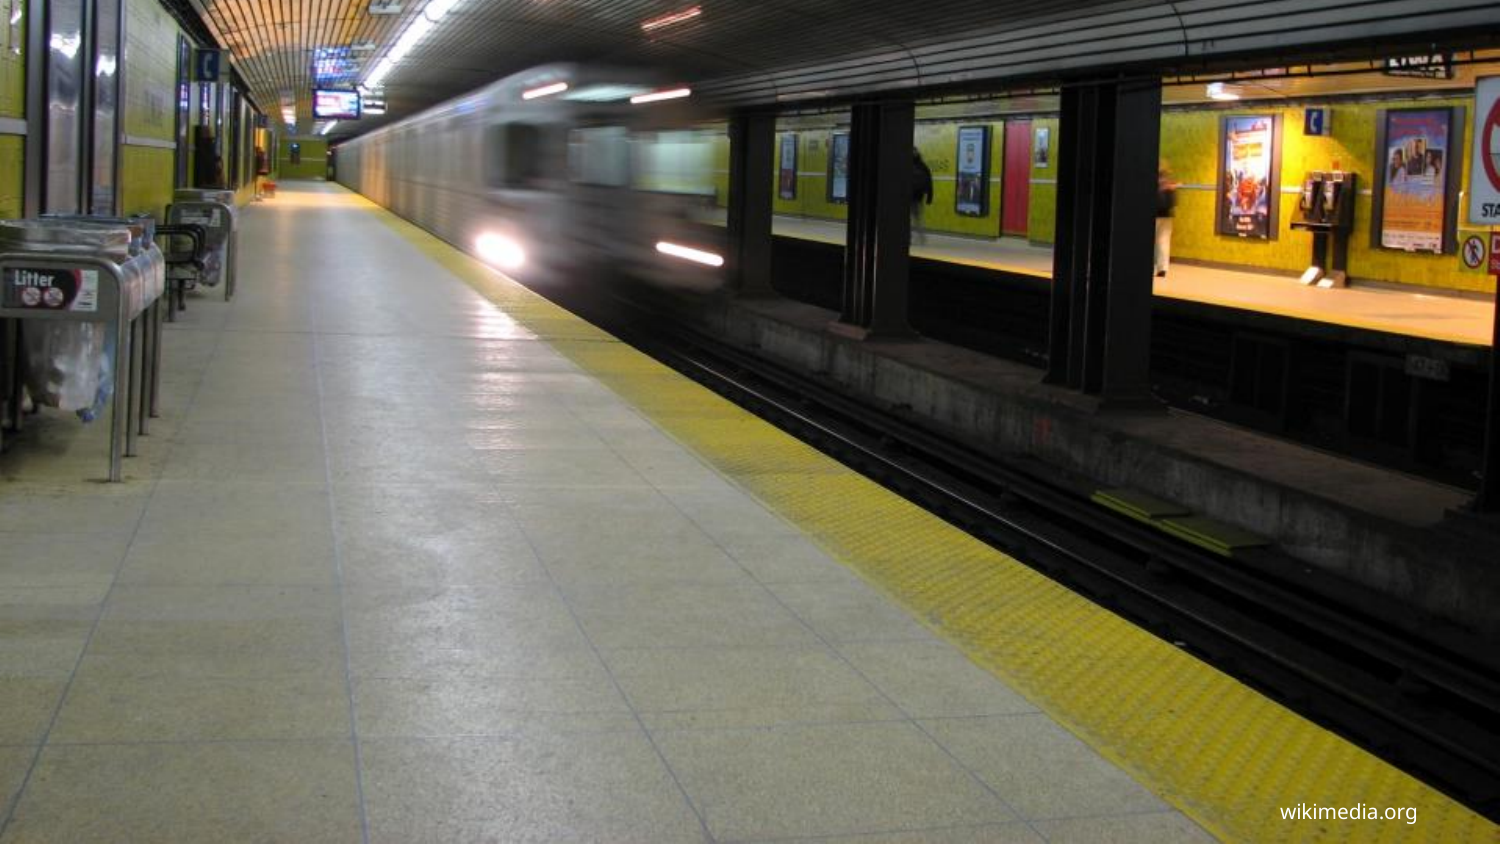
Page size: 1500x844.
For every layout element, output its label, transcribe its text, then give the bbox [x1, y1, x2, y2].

picture [0, 0, 1500, 844]
text_box wikimedia.org [1265, 791, 1433, 832]
